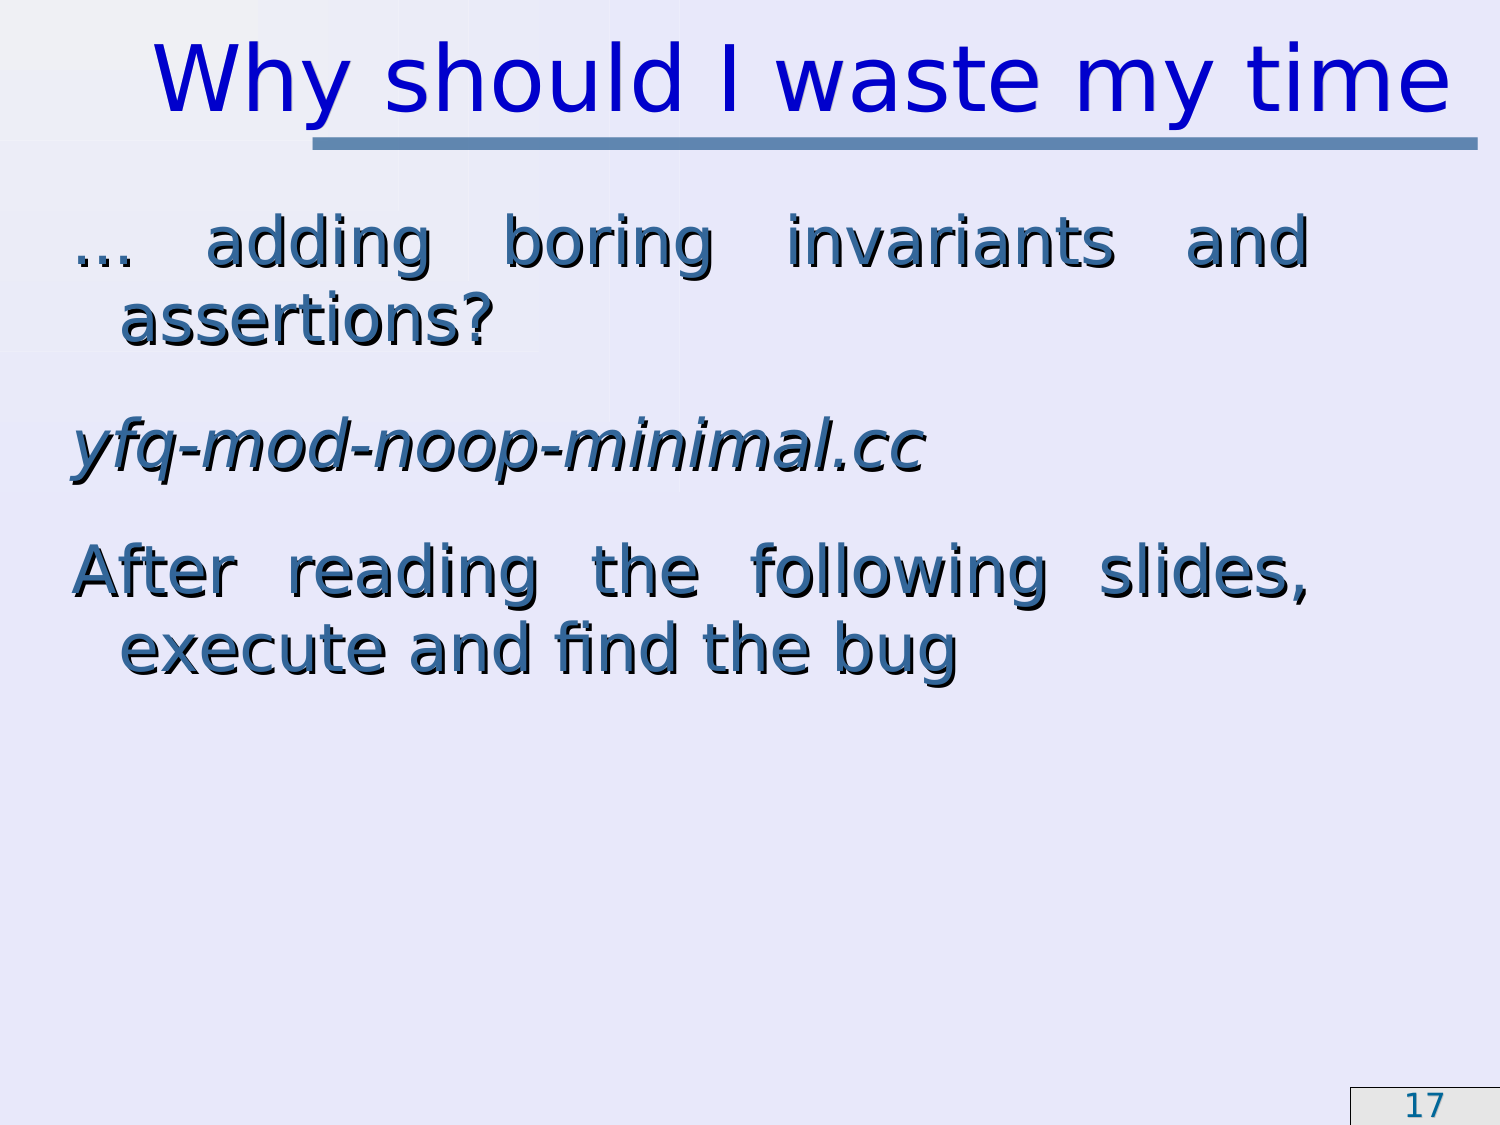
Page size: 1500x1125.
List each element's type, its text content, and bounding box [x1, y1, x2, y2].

title Why should I waste my time [18, 0, 1470, 141]
text_box ... adding boring invariants and assertions? yfq-mod-noop-minimal.cc After reading the following slides, execute and find the bug [56, 194, 1451, 943]
text_box [312, 137, 1478, 150]
